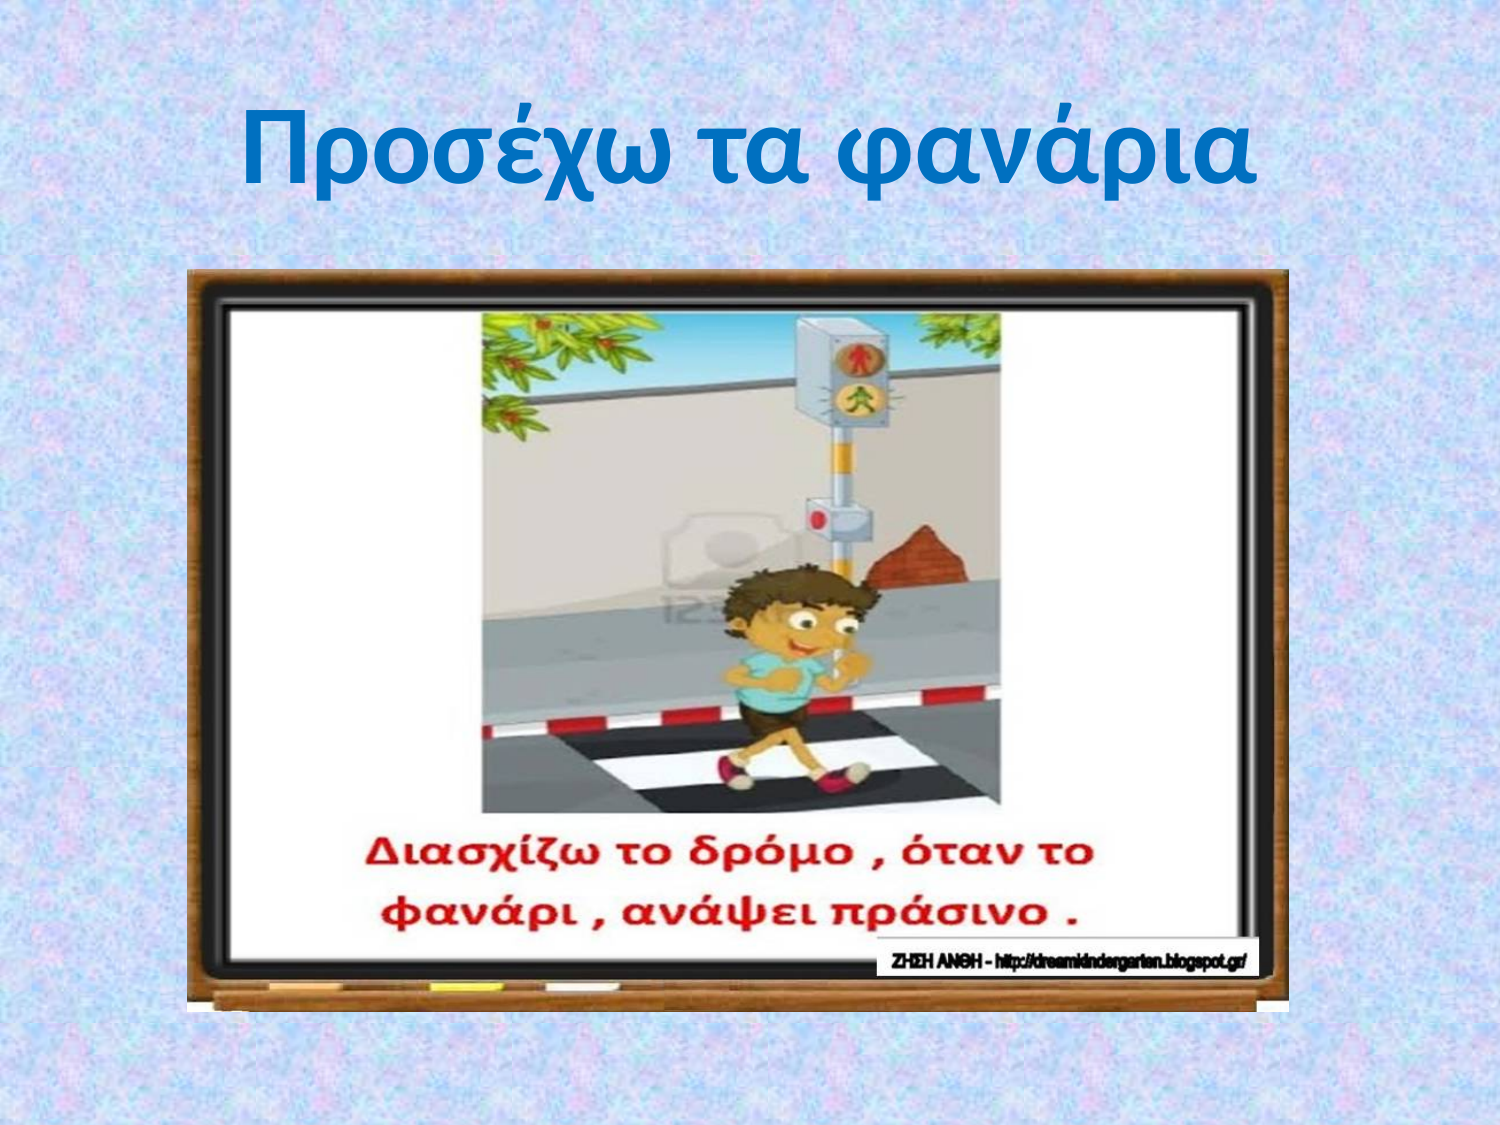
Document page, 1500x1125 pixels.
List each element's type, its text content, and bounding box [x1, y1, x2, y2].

title Προσέχω τα φανάρια [75, 45, 1425, 233]
picture [0, 0, 1500, 1125]
